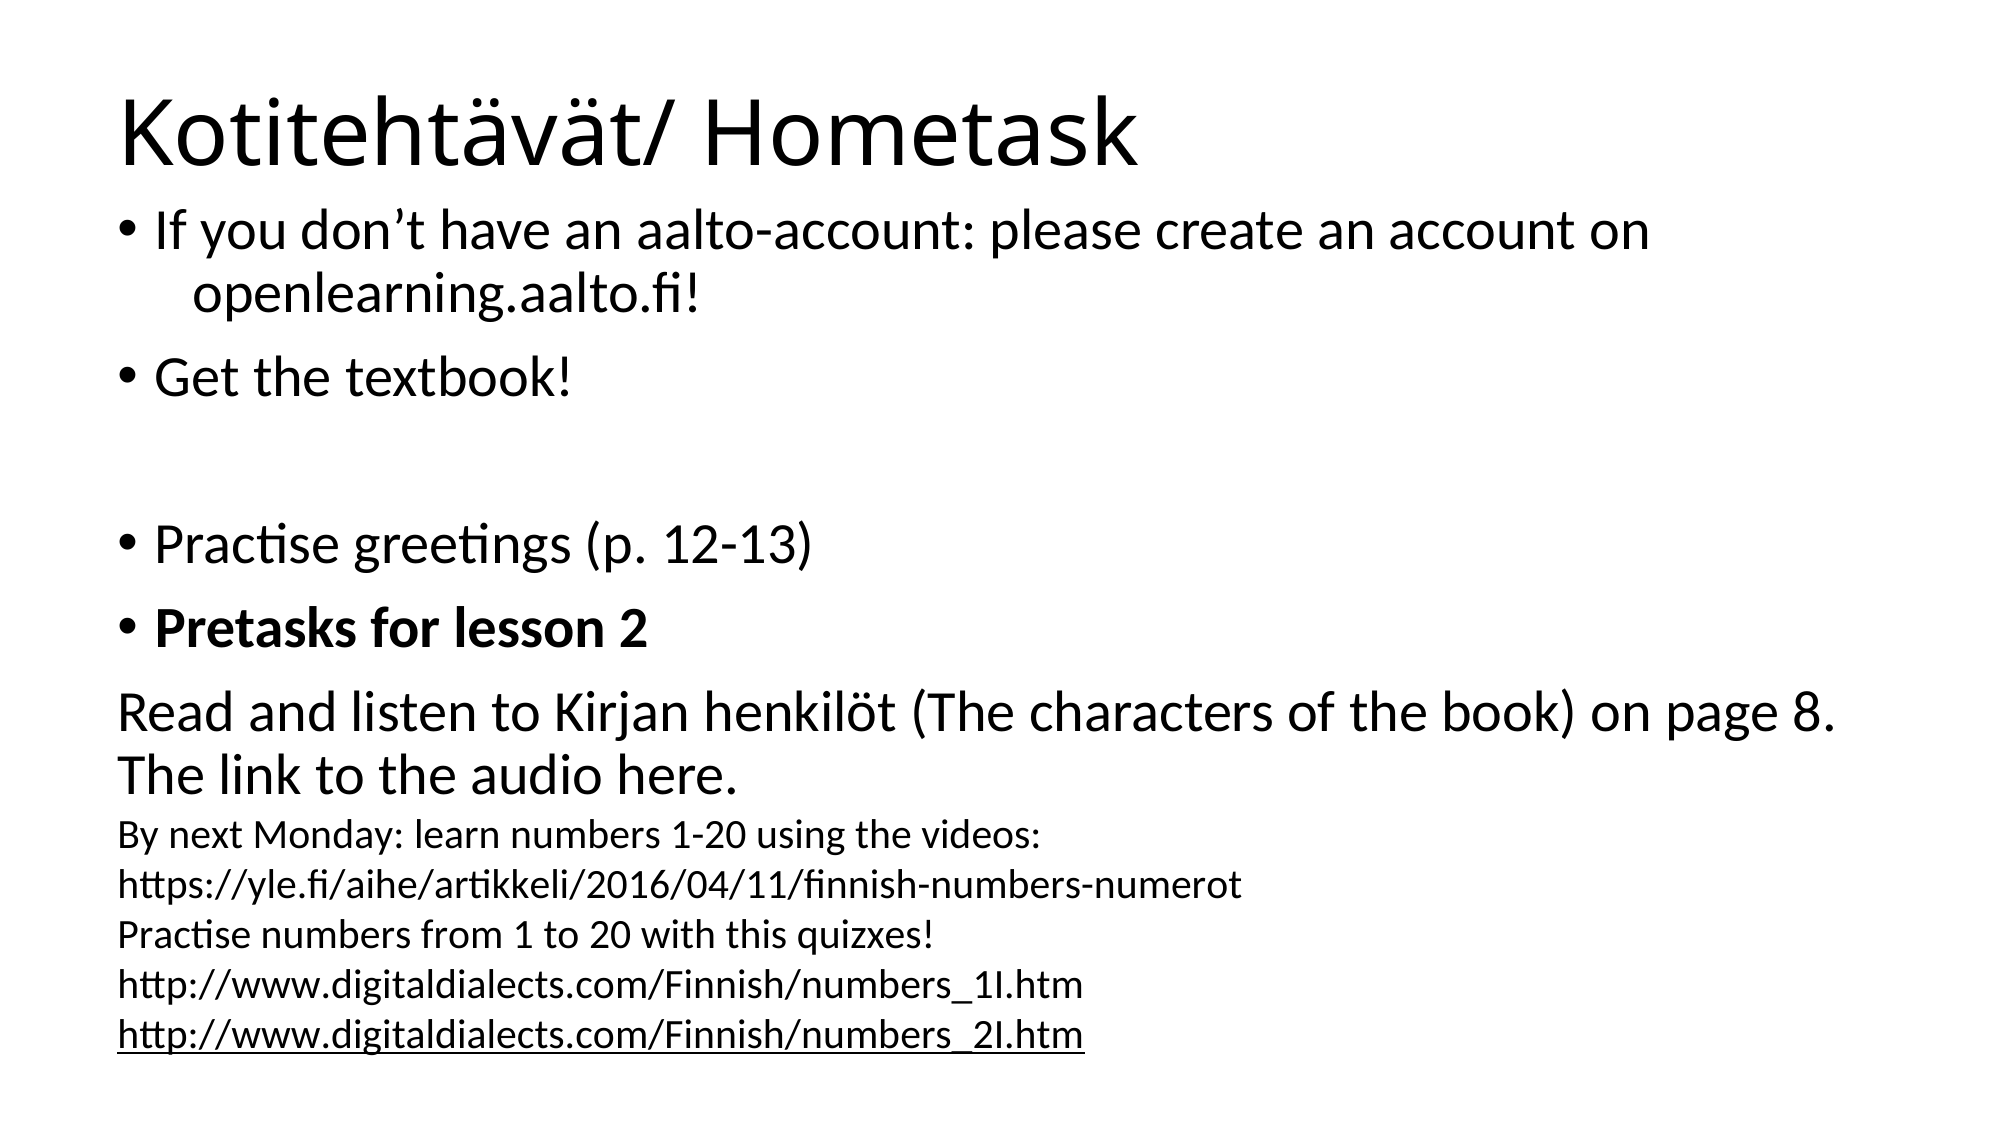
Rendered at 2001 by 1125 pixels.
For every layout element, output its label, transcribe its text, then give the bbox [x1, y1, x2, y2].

title Kotitehtävät/ Hometask [102, 26, 1828, 192]
list If you don’t have an aalto-account: please create an account on openlearning.aalto.fi! Get the textbook! Practise greetings (p. 12-13) Pretasks for lesson 2 Read and listen to Kirjan henkilöt (The characters of the book) on page 8. The link to the audio here. By next Monday: learn numbers 1-20 using the videos: https://yle.fi/aihe/artikkeli/2016/04/11/finnish-numbers-numerot Practise numbers from 1 to 20 with this quizxes! http://www.digitaldialects.com/Finnish/numbers_1I.htm http://www.digitaldialects.com/Finnish/numbers_2I.htm [102, 192, 1863, 1074]
